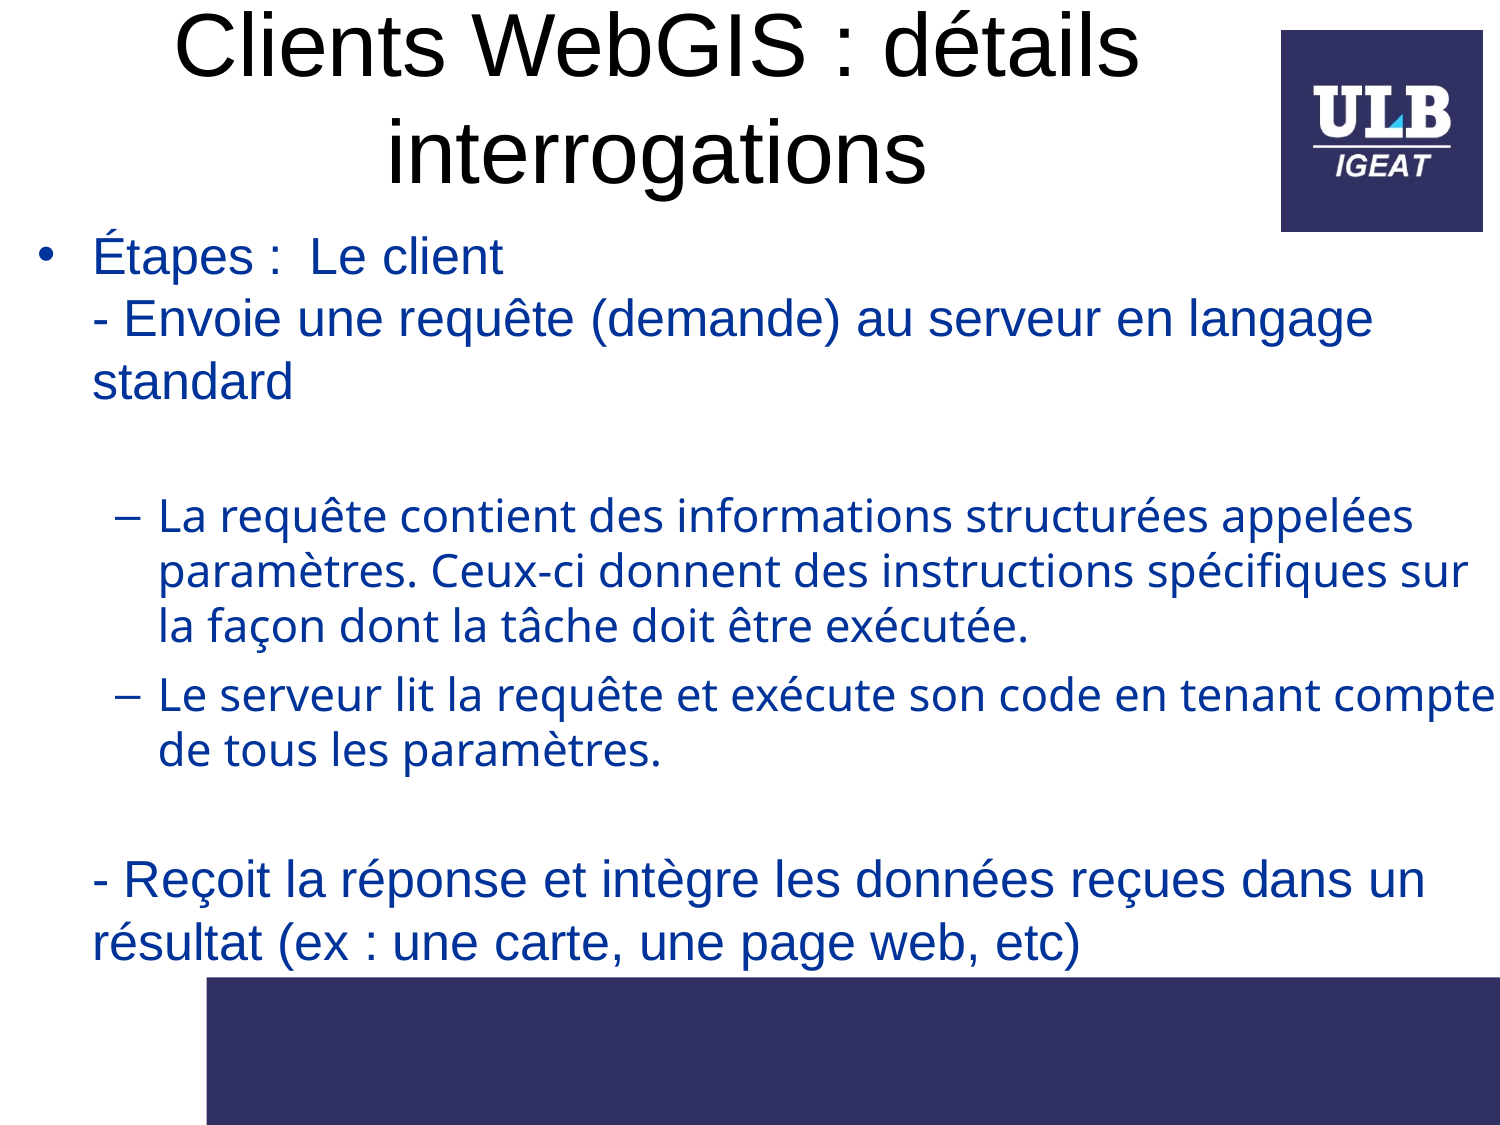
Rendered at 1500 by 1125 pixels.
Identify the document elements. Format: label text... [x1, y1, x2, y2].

text_box Clients WebGIS : détails interrogations [74, 0, 1241, 159]
text_box Étapes : Le client - Envoie une requête (demande) au serveur en langage standard La requête contient des informations structurées appelées paramètres. Ceux-ci donnent des instructions spécifiques sur la façon dont la tâche doit être exécutée. Le serveur lit la requête et exécute son code en tenant compte de tous les paramètres. - Reçoit la réponse et intègre les données reçues dans un résultat (ex : une carte, une page web, etc) [36, 159, 1500, 1125]
picture [1281, 30, 1483, 159]
